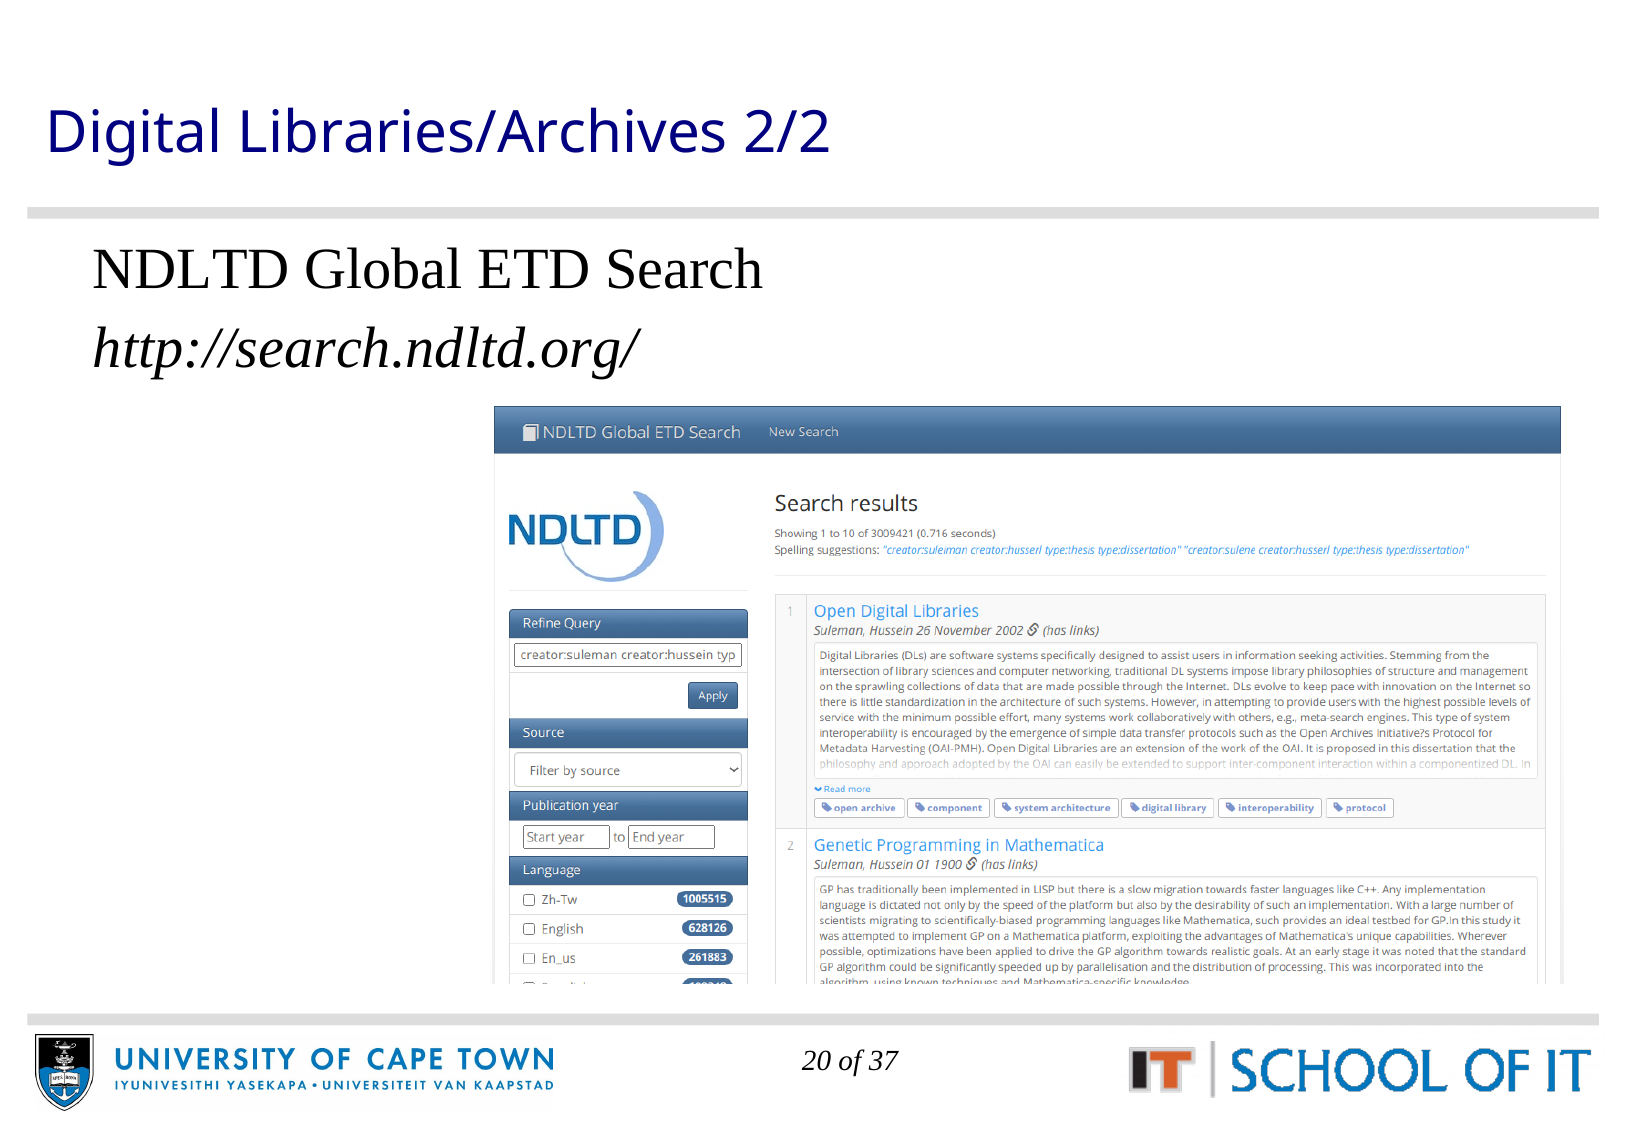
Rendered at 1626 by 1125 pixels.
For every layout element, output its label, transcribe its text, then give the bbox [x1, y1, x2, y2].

picture [1118, 1030, 1606, 1109]
picture [35, 1034, 553, 1111]
title Digital Libraries/Archives 2/2 [45, 66, 1583, 194]
list NDLTD Global ETD Search http://search.ndltd.org/ [36, 236, 1579, 998]
picture [492, 403, 1564, 984]
